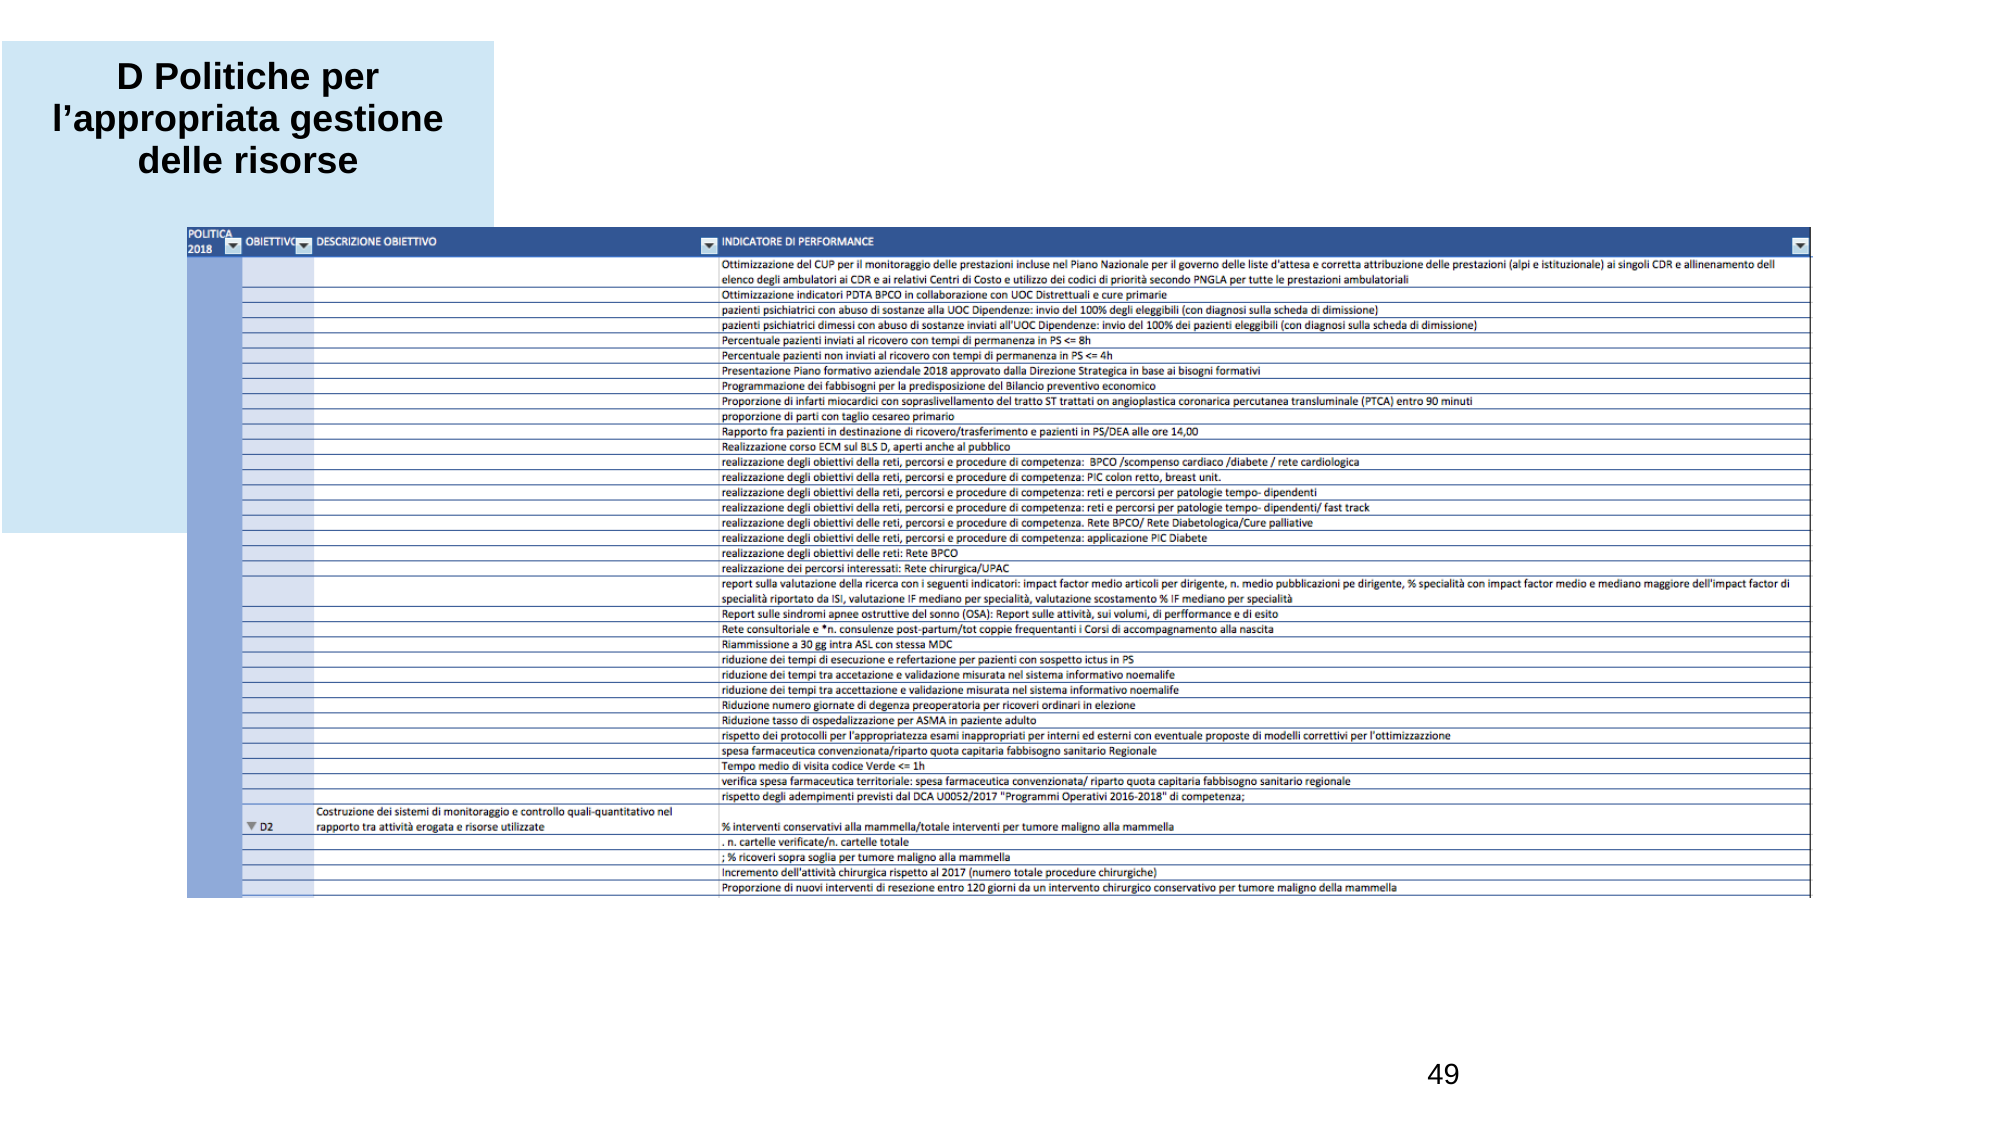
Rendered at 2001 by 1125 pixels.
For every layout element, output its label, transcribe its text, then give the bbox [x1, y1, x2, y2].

table_header D Politiche per l’appropriata gestione delle risorse [2, 41, 494, 533]
slide_number <numero> [1412, 1042, 1863, 1103]
picture [187, 227, 1813, 898]
